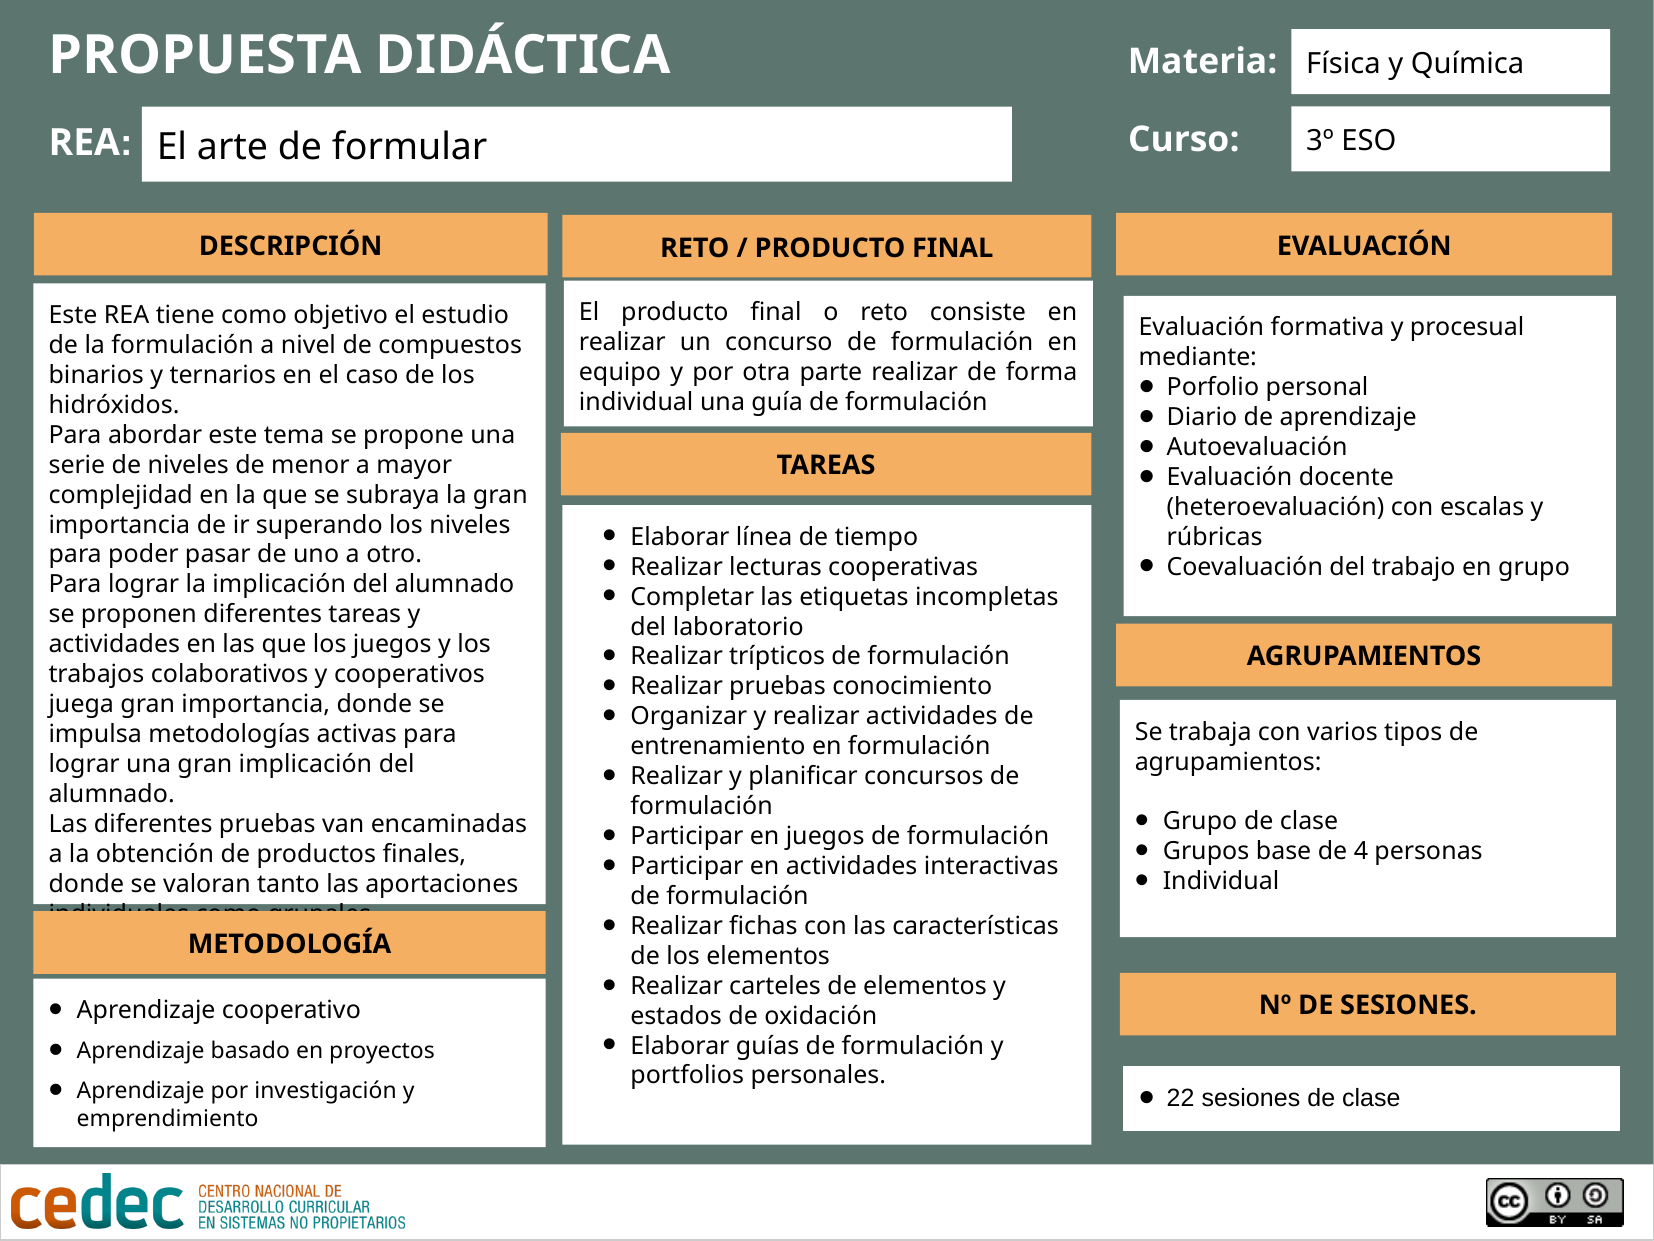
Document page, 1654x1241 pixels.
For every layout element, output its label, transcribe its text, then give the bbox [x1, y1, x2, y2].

text_box 3º ESO [1291, 106, 1611, 172]
text_box PROPUESTA DIDÁCTICA [33, 11, 927, 110]
picture [11, 1173, 405, 1229]
text_box Evaluación formativa y procesual mediante: Porfolio personal Diario de aprendizaje Autoevaluación Evaluación docente (heteroevaluación) con escalas y rúbricas Coevaluación del trabajo en grupo [1123, 295, 1616, 617]
text_box Física y Química [1291, 29, 1611, 95]
text_box AGRUPAMIENTOS [1116, 623, 1613, 687]
text_box EVALUACIÓN [1116, 212, 1613, 276]
text_box El producto final o reto consiste en realizar un concurso de formulación en equipo y por otra parte realizar de forma individual una guía de formulación [563, 280, 1093, 427]
text_box Curso: [1113, 109, 1303, 173]
text_box Este REA tiene como objetivo el estudio de la formulación a nivel de compuestos binarios y ternarios en el caso de los hidróxidos. Para abordar este tema se propone una serie de niveles de menor a mayor complejidad en la que se subraya la gran importancia de ir superando los niveles para poder pasar de uno a otro. Para lograr la implicación del alumnado se proponen diferentes tareas y actividades en las que los juegos y los trabajos colaborativos y cooperativos juega gran importancia, donde se impulsa metodologías activas para lograr una gran implicación del alumnado. Las diferentes pruebas van encaminadas a la obtención de productos finales, donde se valoran tanto las aportaciones individuales como grupales. [33, 283, 546, 905]
text_box Materia: [1113, 30, 1291, 94]
text_box [0, 1164, 1654, 1241]
text_box REA: [33, 110, 141, 174]
text_box METODOLOGÍA [33, 911, 546, 974]
text_box 22 sesiones de clase [1123, 1066, 1620, 1130]
text_box TAREAS [560, 432, 1092, 496]
text_box Elaborar línea de tiempo Realizar lecturas cooperativas Completar las etiquetas incompletas del laboratorio Realizar trípticos de formulación Realizar pruebas conocimiento Organizar y realizar actividades de entrenamiento en formulación Realizar y planificar concursos de formulación Participar en juegos de formulación Participar en actividades interactivas de formulación Realizar fichas con las características de los elementos Realizar carteles de elementos y estados de oxidación Elaborar guías de formulación y portfolios personales. [562, 505, 1092, 1145]
text_box DESCRIPCIÓN [33, 212, 548, 276]
text_box RETO / PRODUCTO FINAL [562, 214, 1092, 278]
text_box Se trabaja con varios tipos de agrupamientos: Grupo de clase Grupos base de 4 personas Individual [1119, 699, 1616, 938]
text_box El arte de formular [141, 106, 1012, 182]
picture [1486, 1178, 1624, 1227]
text_box Nº DE SESIONES. [1119, 972, 1616, 1036]
text_box Aprendizaje cooperativo Aprendizaje basado en proyectos Aprendizaje por investigación y emprendimiento [33, 978, 546, 1148]
